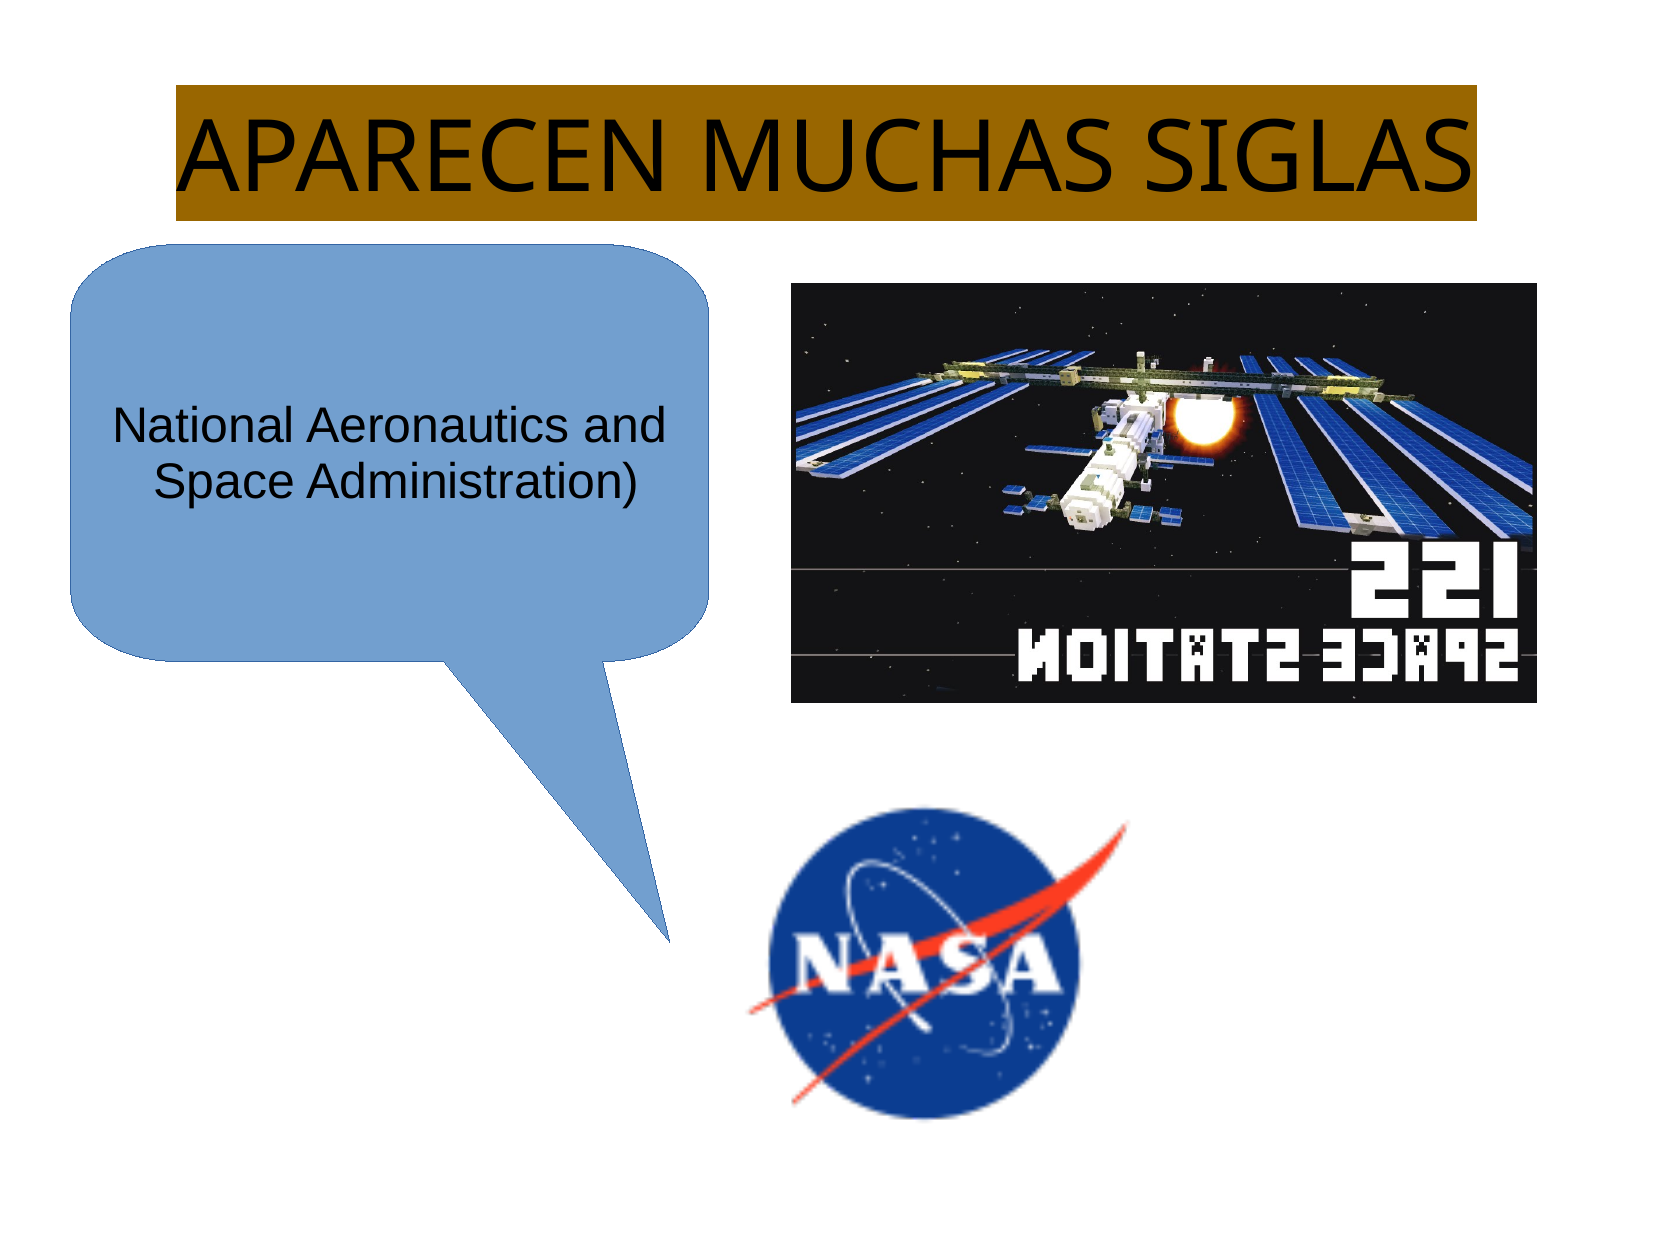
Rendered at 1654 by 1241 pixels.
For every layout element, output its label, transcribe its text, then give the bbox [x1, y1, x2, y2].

picture [732, 791, 1158, 1147]
picture [791, 283, 1537, 703]
title APARECEN MUCHAS SIGLAS [82, 49, 1571, 257]
text_box National Aeronautics and Space Administration) [70, 244, 709, 943]
